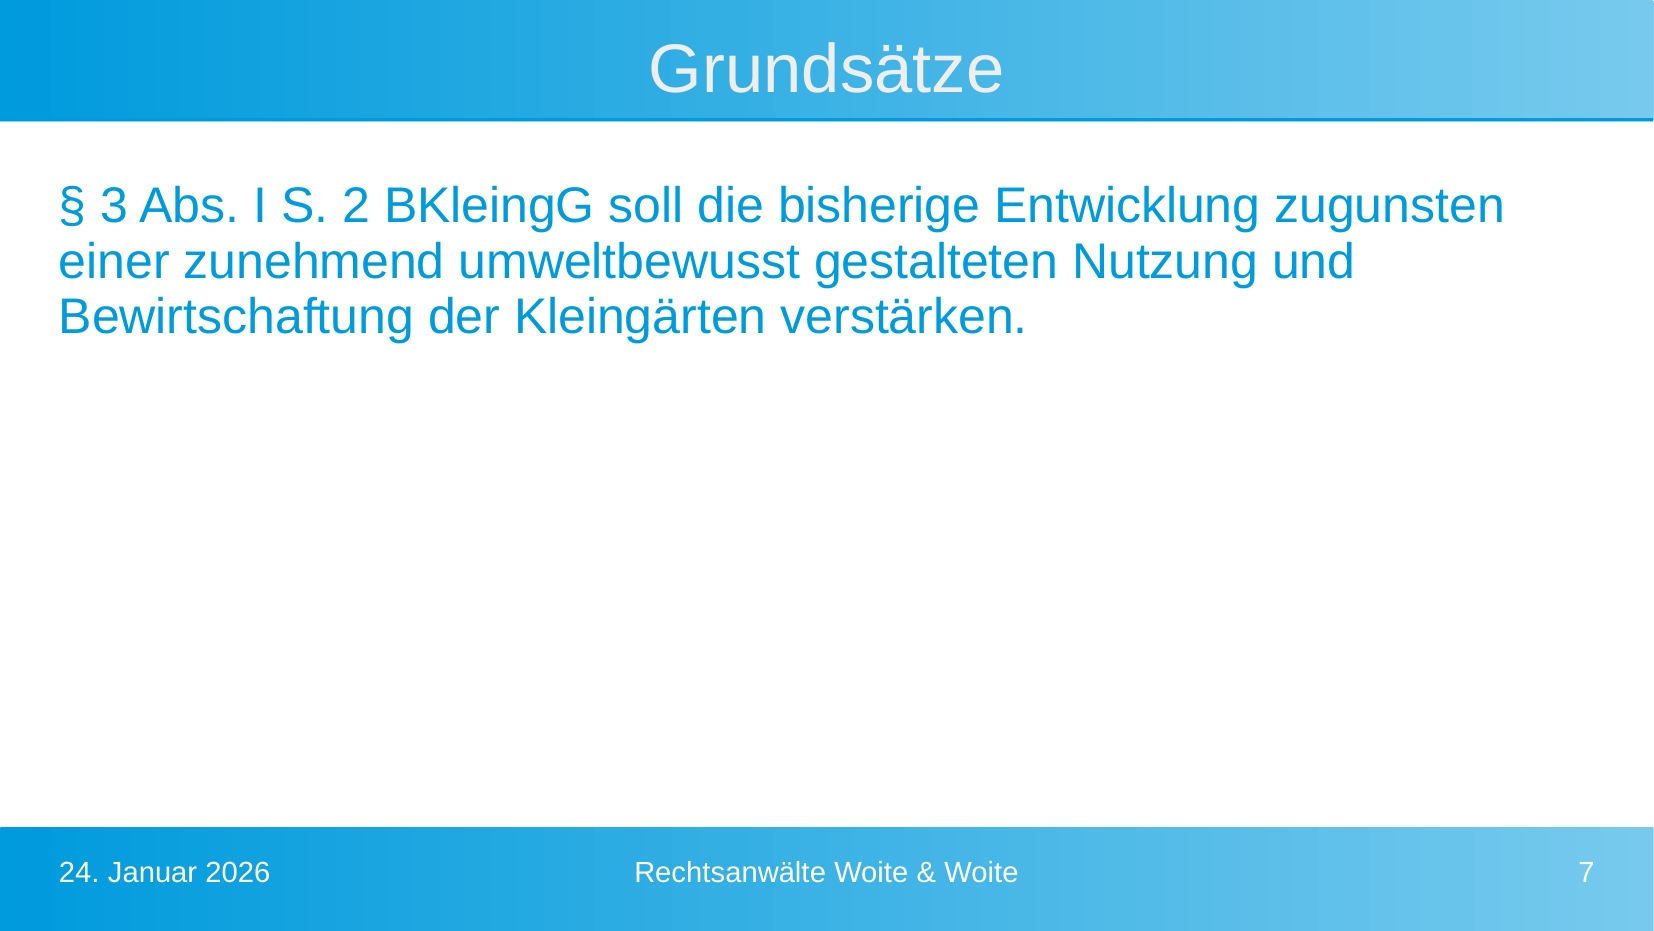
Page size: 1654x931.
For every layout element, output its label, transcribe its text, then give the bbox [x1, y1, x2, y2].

list § 3 Abs. I S. 2 BKleingG soll die bisherige Entwicklung zugunsten einer zunehmend umweltbewusst gestalteten Nutzung und Bewirtschaftung der Kleingärten verstärken. [59, 177, 1595, 768]
title Grundsätze [59, 29, 1595, 108]
